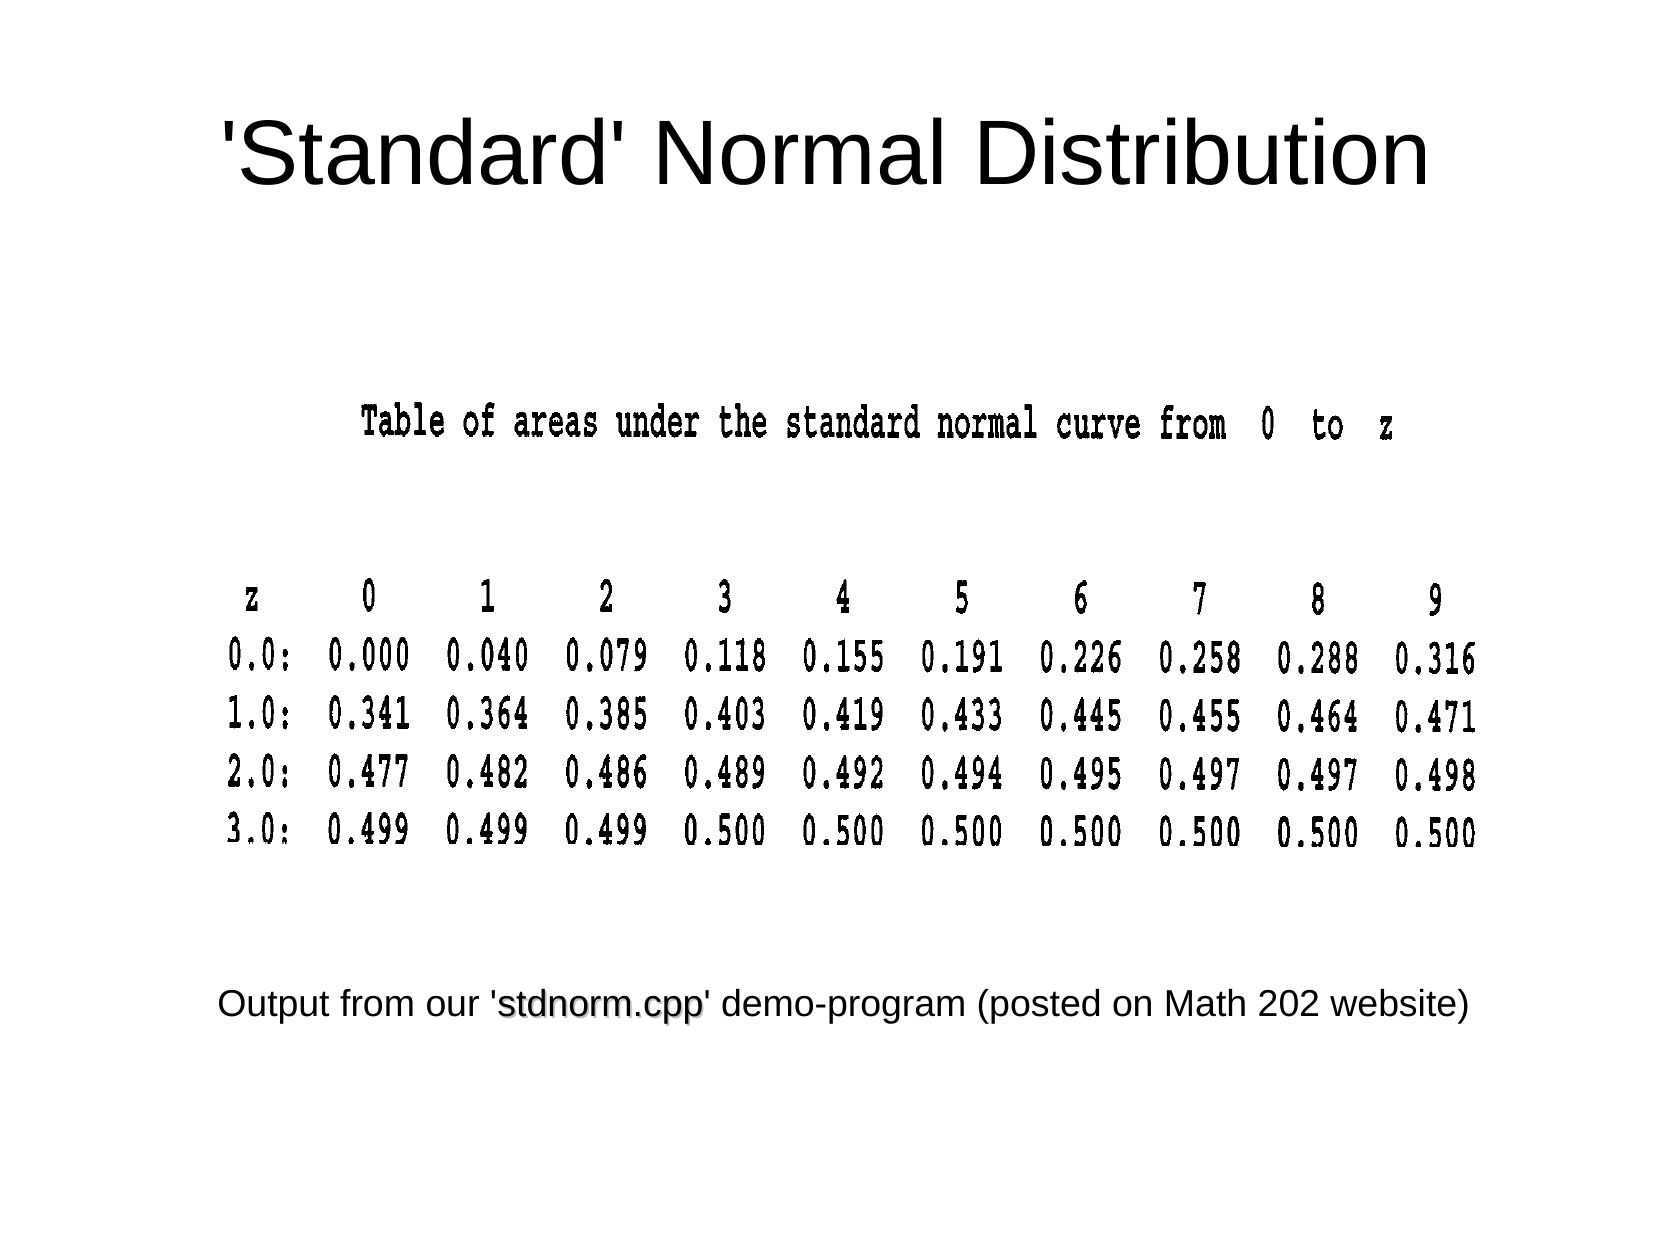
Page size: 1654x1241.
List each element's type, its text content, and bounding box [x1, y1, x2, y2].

text_box Output from our 'stdnorm.cpp' demo-program (posted on Math 202 website) [202, 975, 1485, 1032]
picture [112, 262, 1576, 938]
title 'Standard' Normal Distribution [82, 49, 1571, 257]
